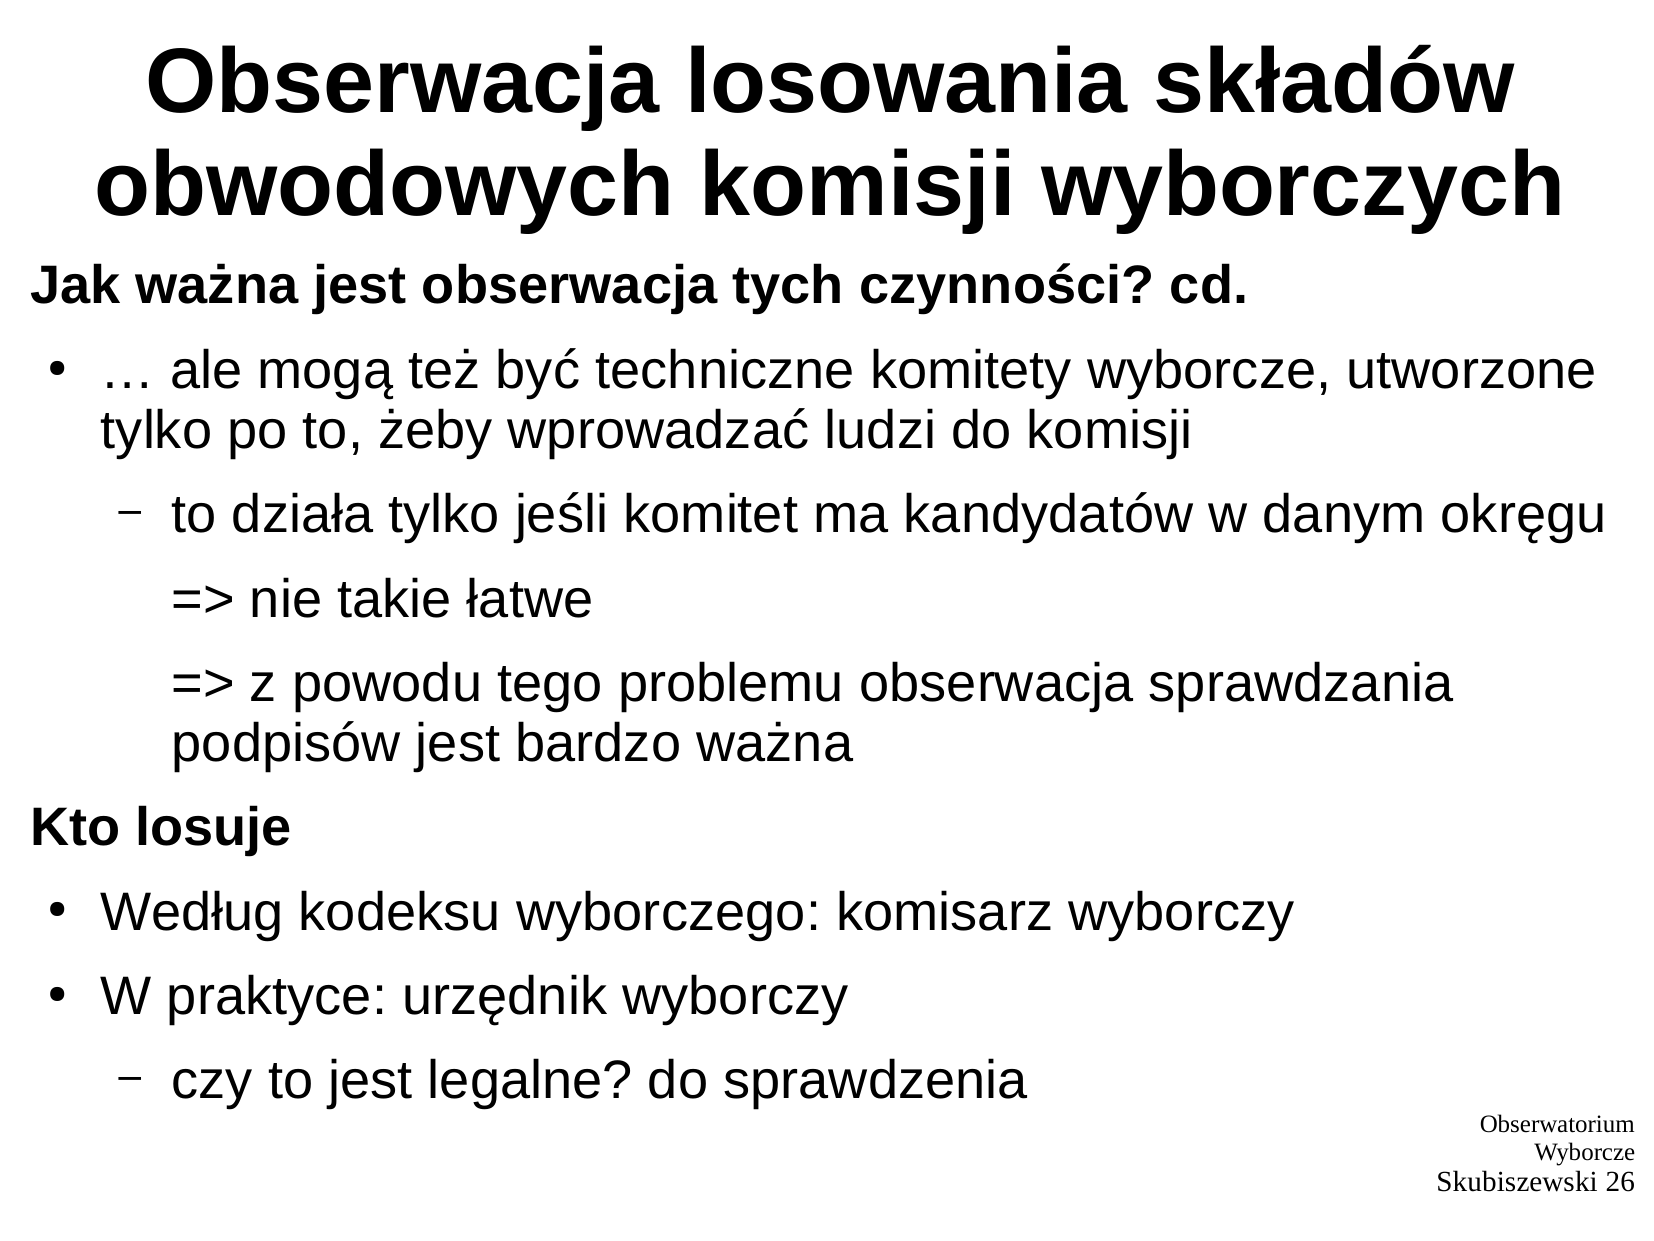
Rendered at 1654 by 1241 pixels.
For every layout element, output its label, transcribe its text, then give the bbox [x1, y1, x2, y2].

title Obserwacja losowania składów obwodowych komisji wyborczych [86, 30, 1576, 236]
list Jak ważna jest obserwacja tych czynności? cd. … ale mogą też być techniczne komitety wyborcze, utworzone tylko po to, żeby wprowadzać ludzi do komisji to działa tylko jeśli komitet ma kandydatów w danym okręgu => nie takie łatwe => z powodu tego problemu obserwacja sprawdzania podpisów jest bardzo ważna Kto losuje Według kodeksu wyborczego: komisarz wyborczy W praktyce: urzędnik wyborczy czy to jest legalne? do sprawdzenia [30, 255, 1621, 1216]
